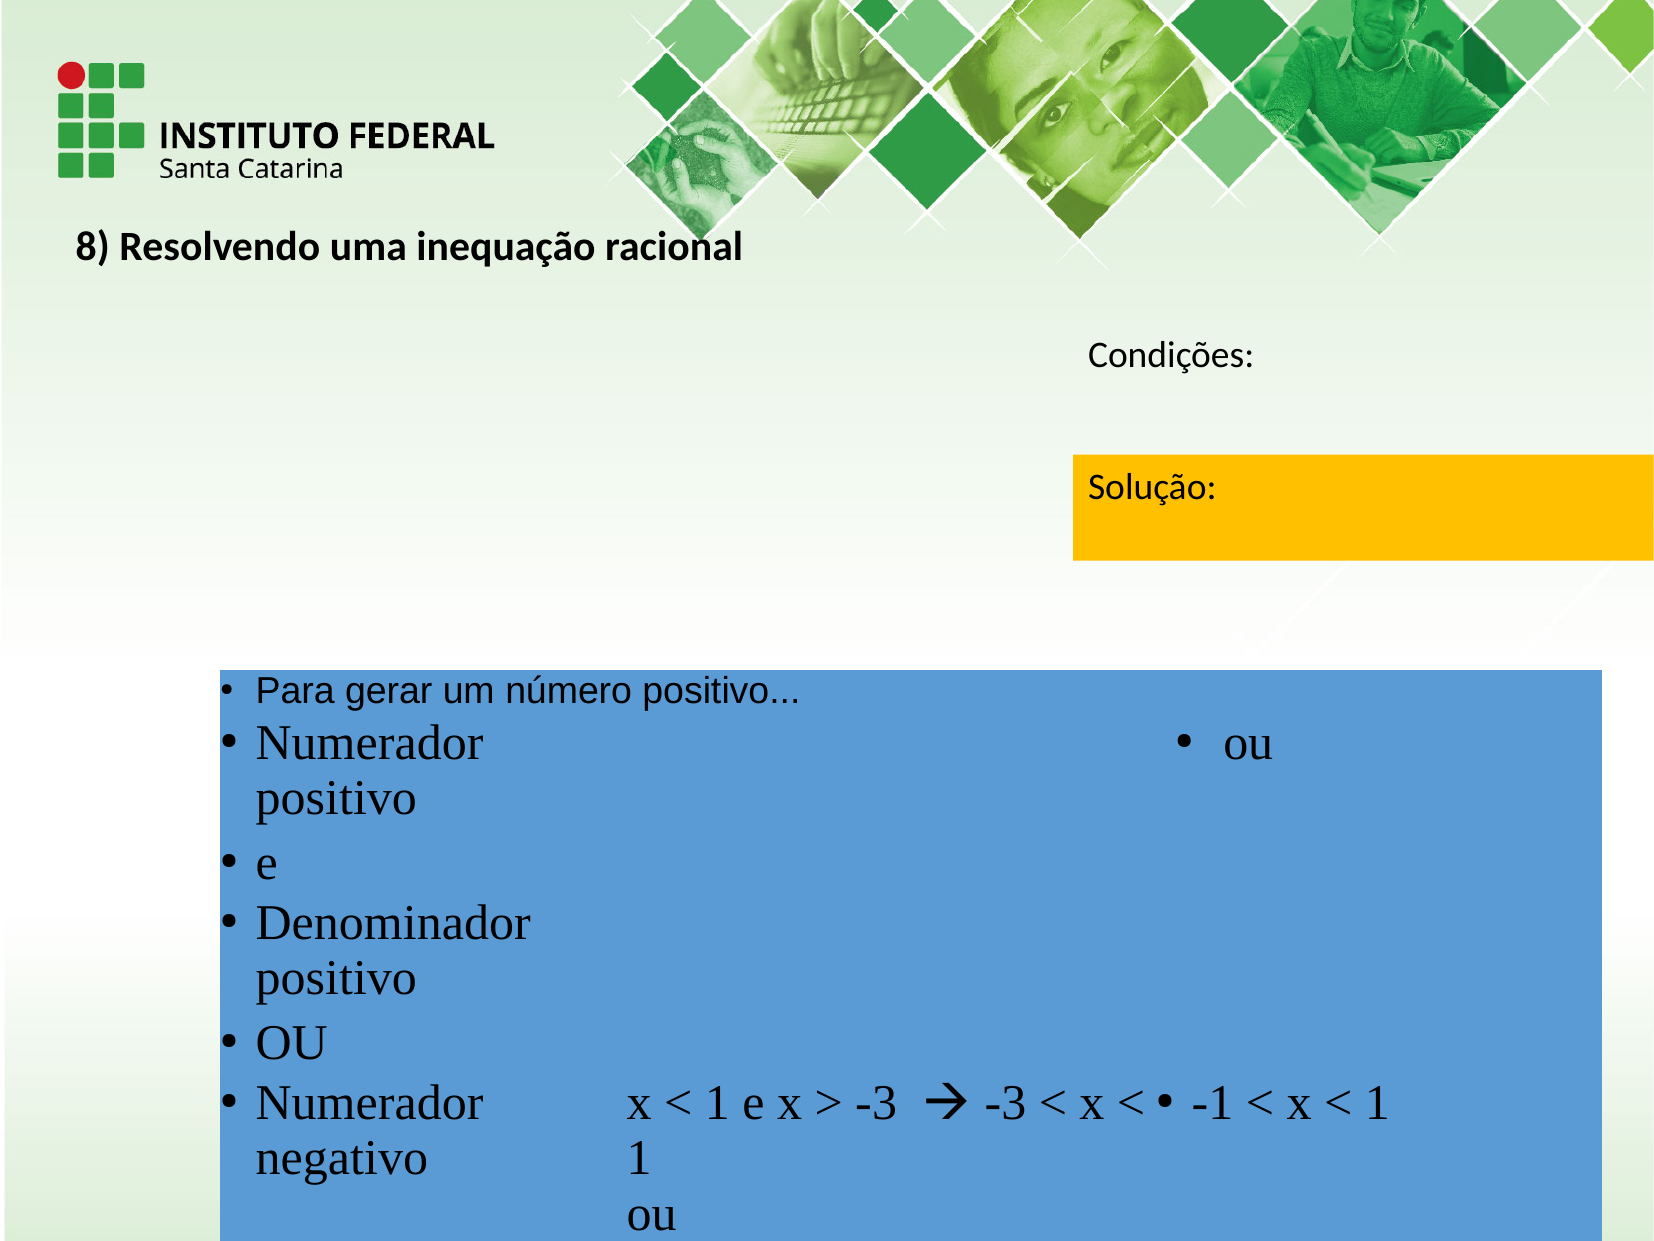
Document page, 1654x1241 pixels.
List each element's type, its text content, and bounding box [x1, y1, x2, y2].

text_box Condições: [1073, 322, 1654, 384]
table_cell Denominador positivo [220, 895, 627, 1015]
table_header Para gerar um número positivo... [220, 670, 1602, 715]
text_box Solução: [1073, 454, 1654, 561]
table_cell OU [220, 1015, 1602, 1075]
table_cell [627, 895, 1175, 1015]
text_box 8) Resolvendo uma inequação racional [60, 211, 1536, 323]
table_cell ou [1175, 715, 1602, 1015]
table_cell Numerador negativo [220, 1075, 627, 1241]
table_cell -1 < x < 1 [1156, 1075, 1602, 1241]
table_cell x < 1 e x > -3  -3 < x < 1 ou x > 1 e x < -3  nunca [627, 1075, 1156, 1241]
table_cell e [220, 835, 627, 895]
table_cell Numerador positivo [220, 715, 627, 835]
table_cell [627, 835, 1175, 895]
text_box [171, 279, 1453, 721]
table_cell [627, 715, 1175, 835]
